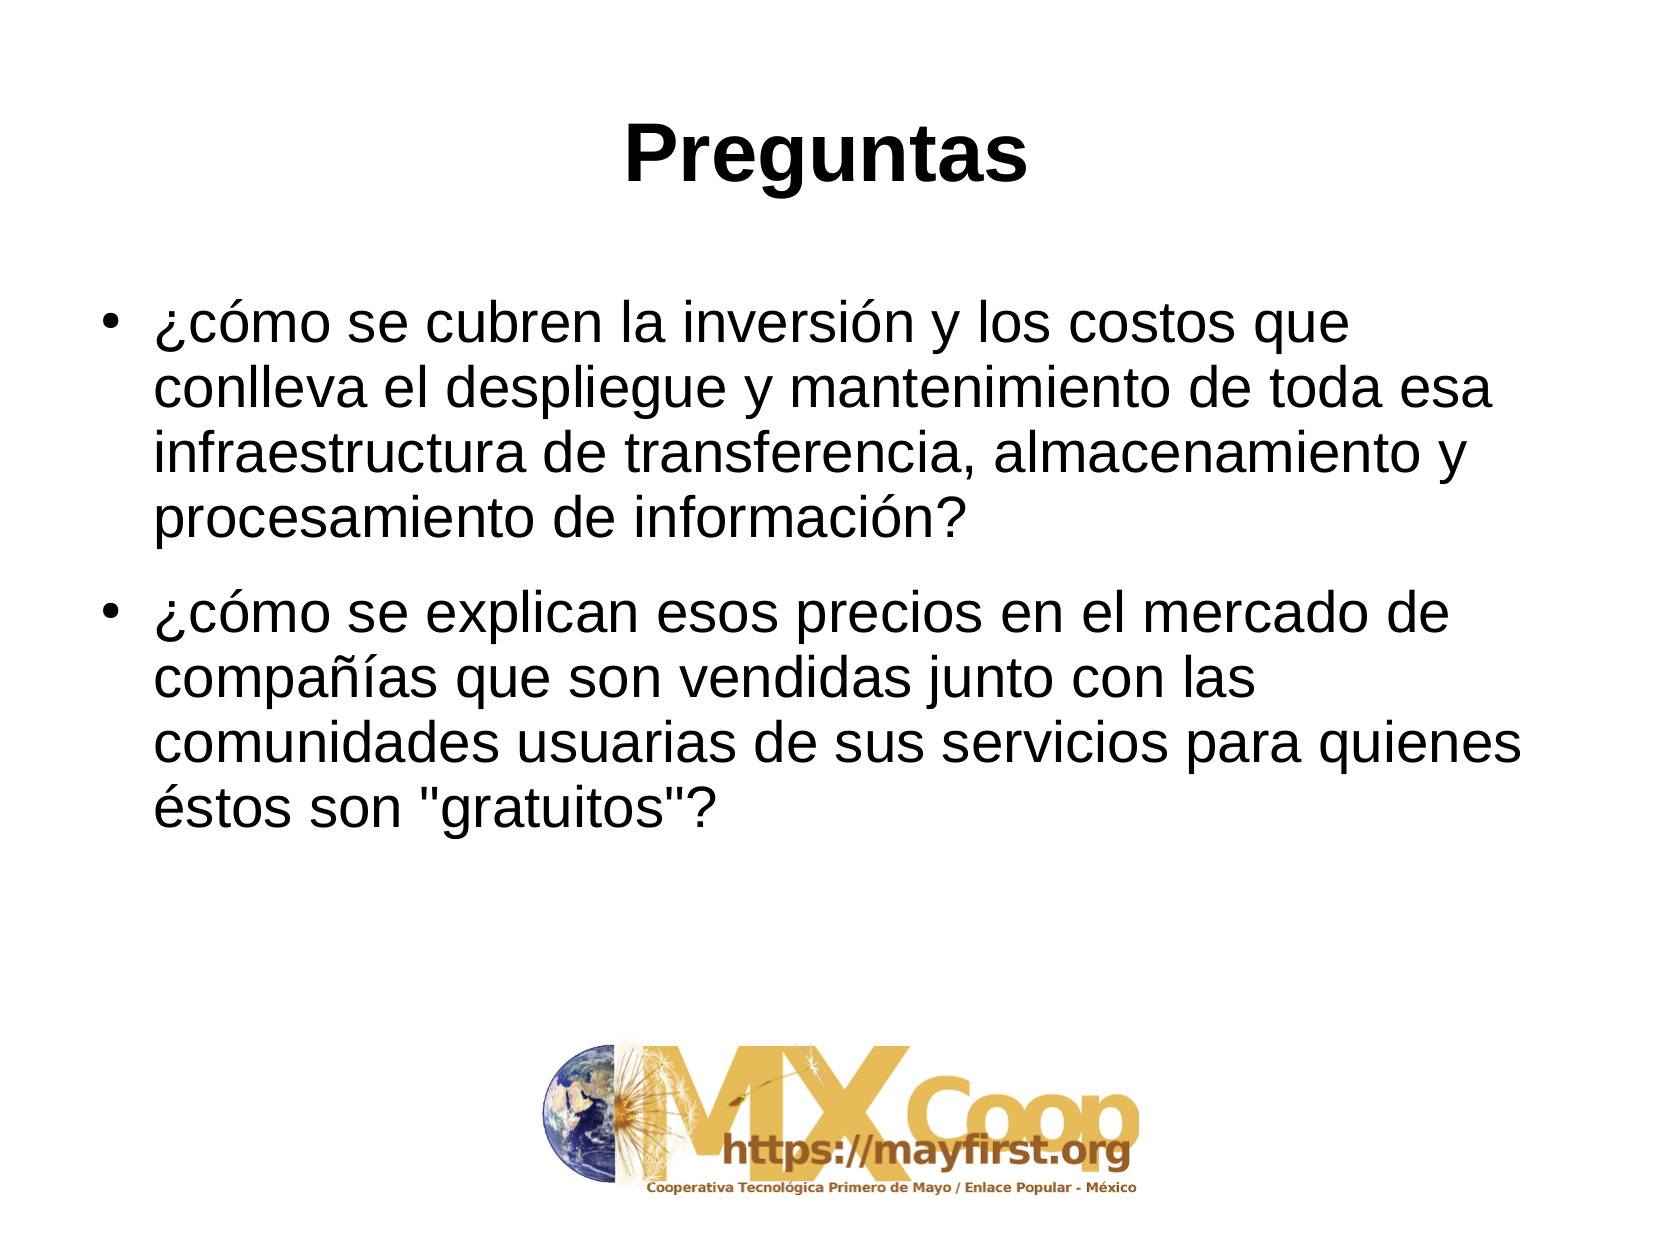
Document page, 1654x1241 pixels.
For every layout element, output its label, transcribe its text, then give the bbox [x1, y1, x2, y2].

title Preguntas [82, 49, 1571, 257]
picture [538, 1034, 1139, 1195]
list ¿cómo se cubren la inversión y los costos que conlleva el despliegue y mantenimiento de toda esa infraestructura de transferencia, almacenamiento y procesamiento de información? ¿cómo se explican esos precios en el mercado de compañías que son vendidas junto con las comunidades usuarias de sus servicios para quienes éstos son "gratuitos"? [82, 290, 1571, 1010]
